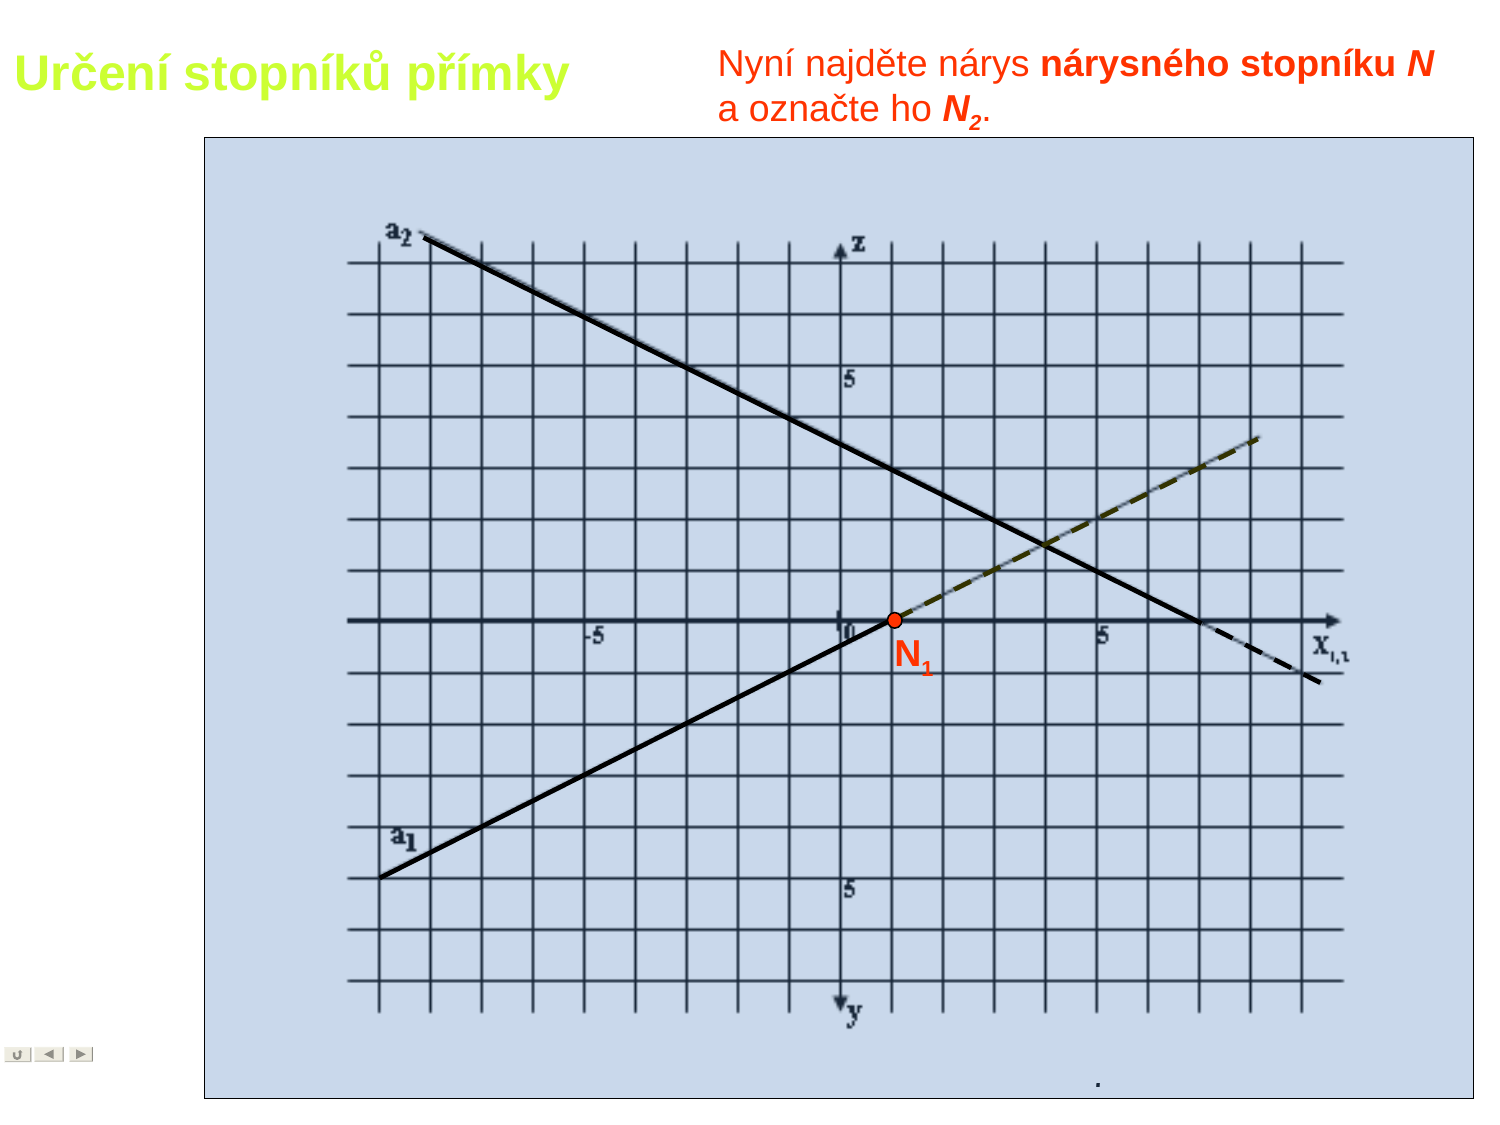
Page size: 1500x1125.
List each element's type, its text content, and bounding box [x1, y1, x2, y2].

text_box [5, 1047, 32, 1063]
text_box Nyní najděte nárys nárysného stopníku N a označte ho N2. [702, 31, 1471, 143]
text_box N1 [879, 621, 996, 689]
text_box [35, 1046, 64, 1062]
text_box [70, 1046, 93, 1062]
text_box [204, 137, 1474, 1099]
text_box Určení stopníků přímky [0, 32, 702, 109]
